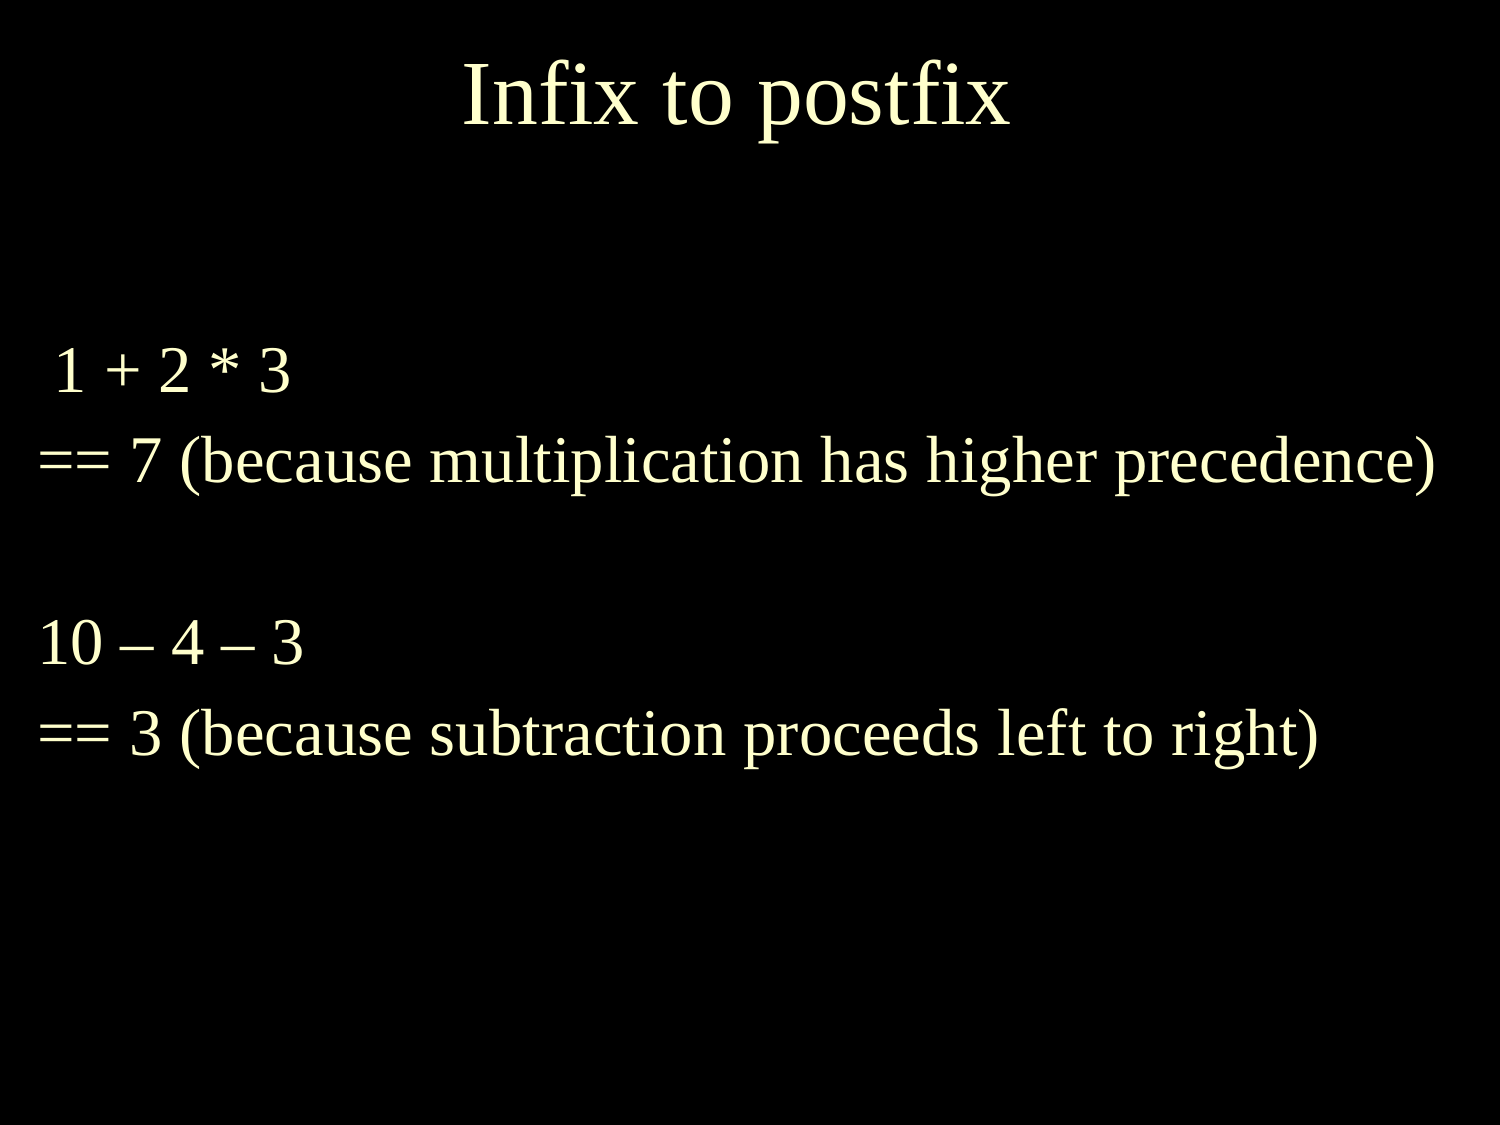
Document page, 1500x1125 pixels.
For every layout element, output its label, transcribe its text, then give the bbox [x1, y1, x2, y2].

title Infix to postfix [8, 35, 1467, 153]
list 1 + 2 * 3 == 7 (because multiplication has higher precedence) 10 – 4 – 3 == 3 (because subtraction proceeds left to right) [22, 324, 1482, 1026]
